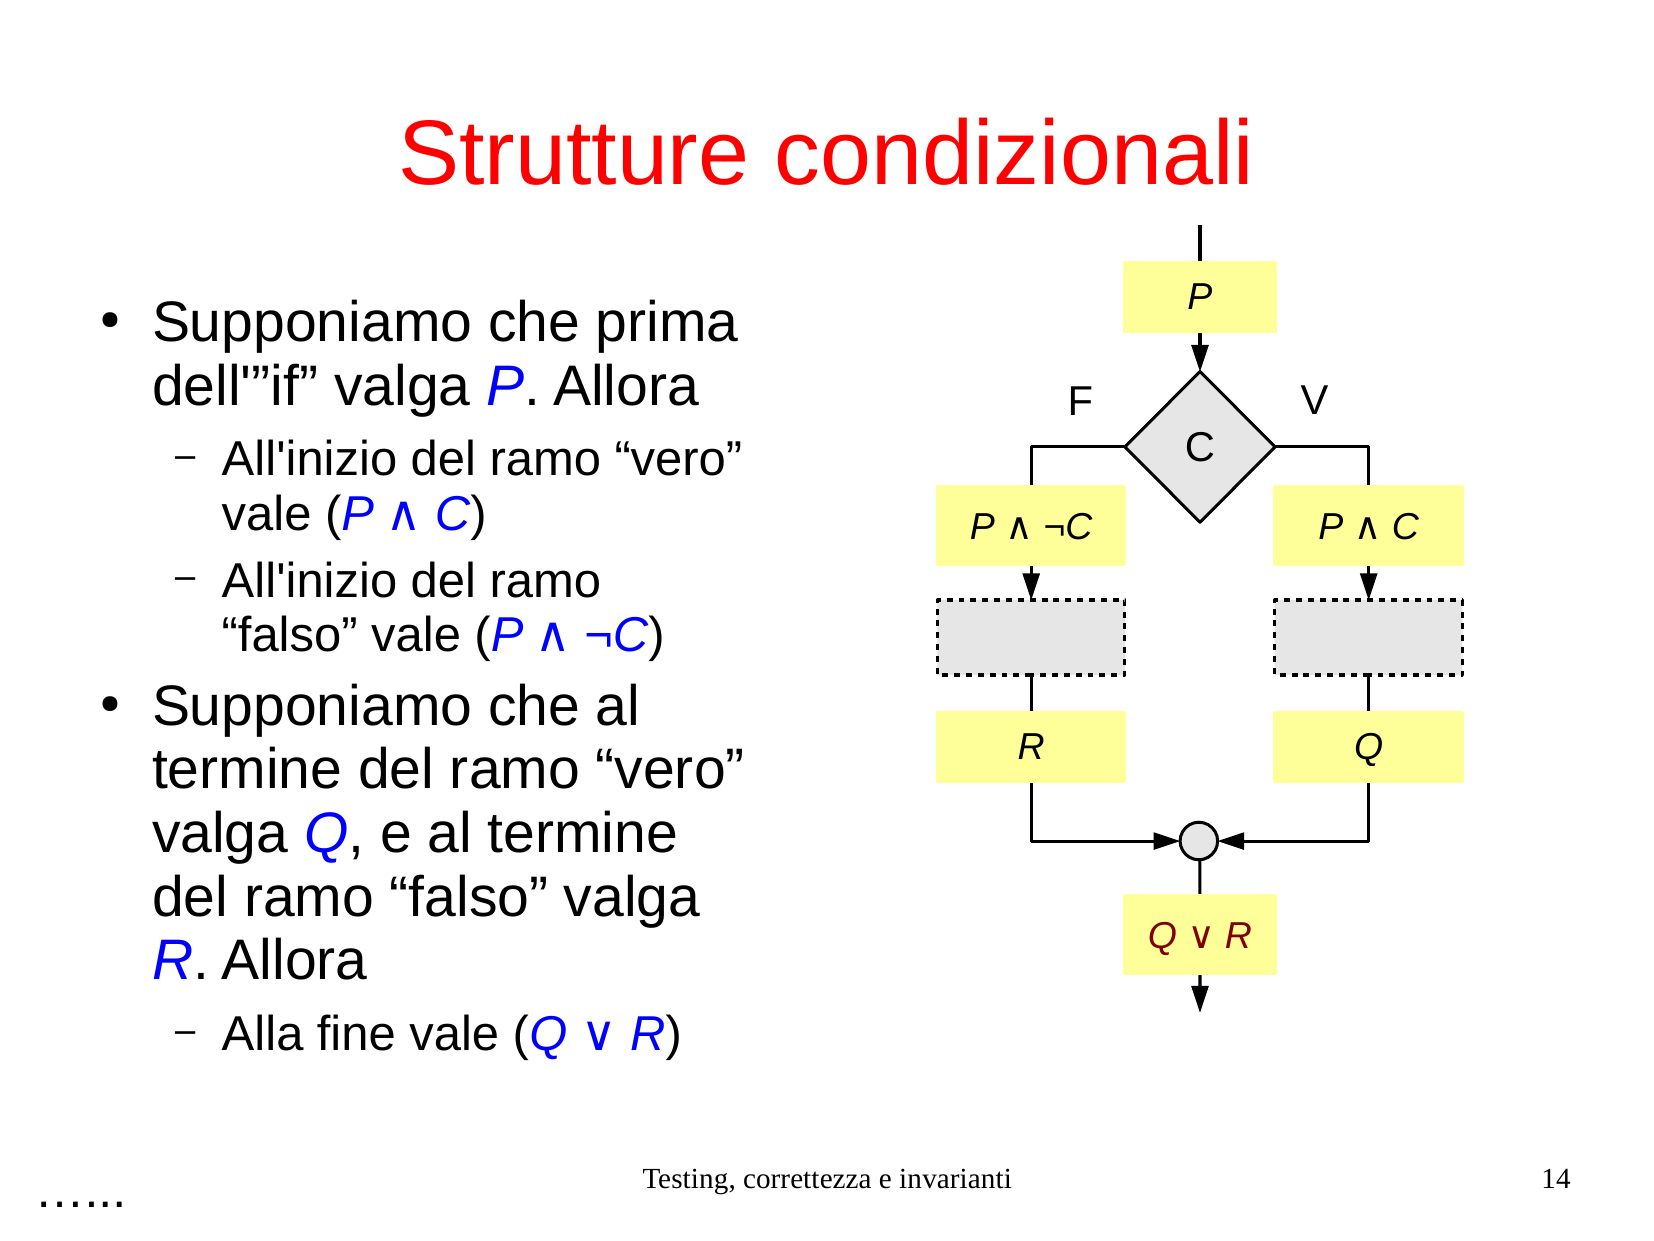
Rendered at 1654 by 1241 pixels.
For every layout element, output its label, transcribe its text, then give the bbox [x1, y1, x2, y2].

text_box V [1300, 376, 1376, 423]
text_box C [1125, 372, 1275, 523]
text_box [1274, 600, 1463, 676]
text_box F [1067, 377, 1143, 424]
text_box R [937, 712, 1125, 782]
text_box Q [1274, 712, 1463, 782]
text_box …... [34, 1162, 127, 1219]
text_box [1180, 822, 1218, 860]
text_box P [1125, 262, 1276, 332]
list Supponiamo che prima dell'”if” valga P. Allora All'inizio del ramo “vero” vale (P ∧ C) All'inizio del ramo “falso” vale (P ∧ ¬C) Supponiamo che al termine del ramo “vero” valga Q, e al termine del ramo “falso” valga R. Allora Alla fine vale (Q ∨ R) [82, 290, 751, 1126]
text_box P ∧ ¬C [937, 486, 1125, 565]
title Strutture condizionali [82, 49, 1571, 257]
text_box Q ∨ R [1125, 895, 1276, 974]
text_box [937, 600, 1125, 676]
text_box P ∧ C [1274, 486, 1463, 565]
